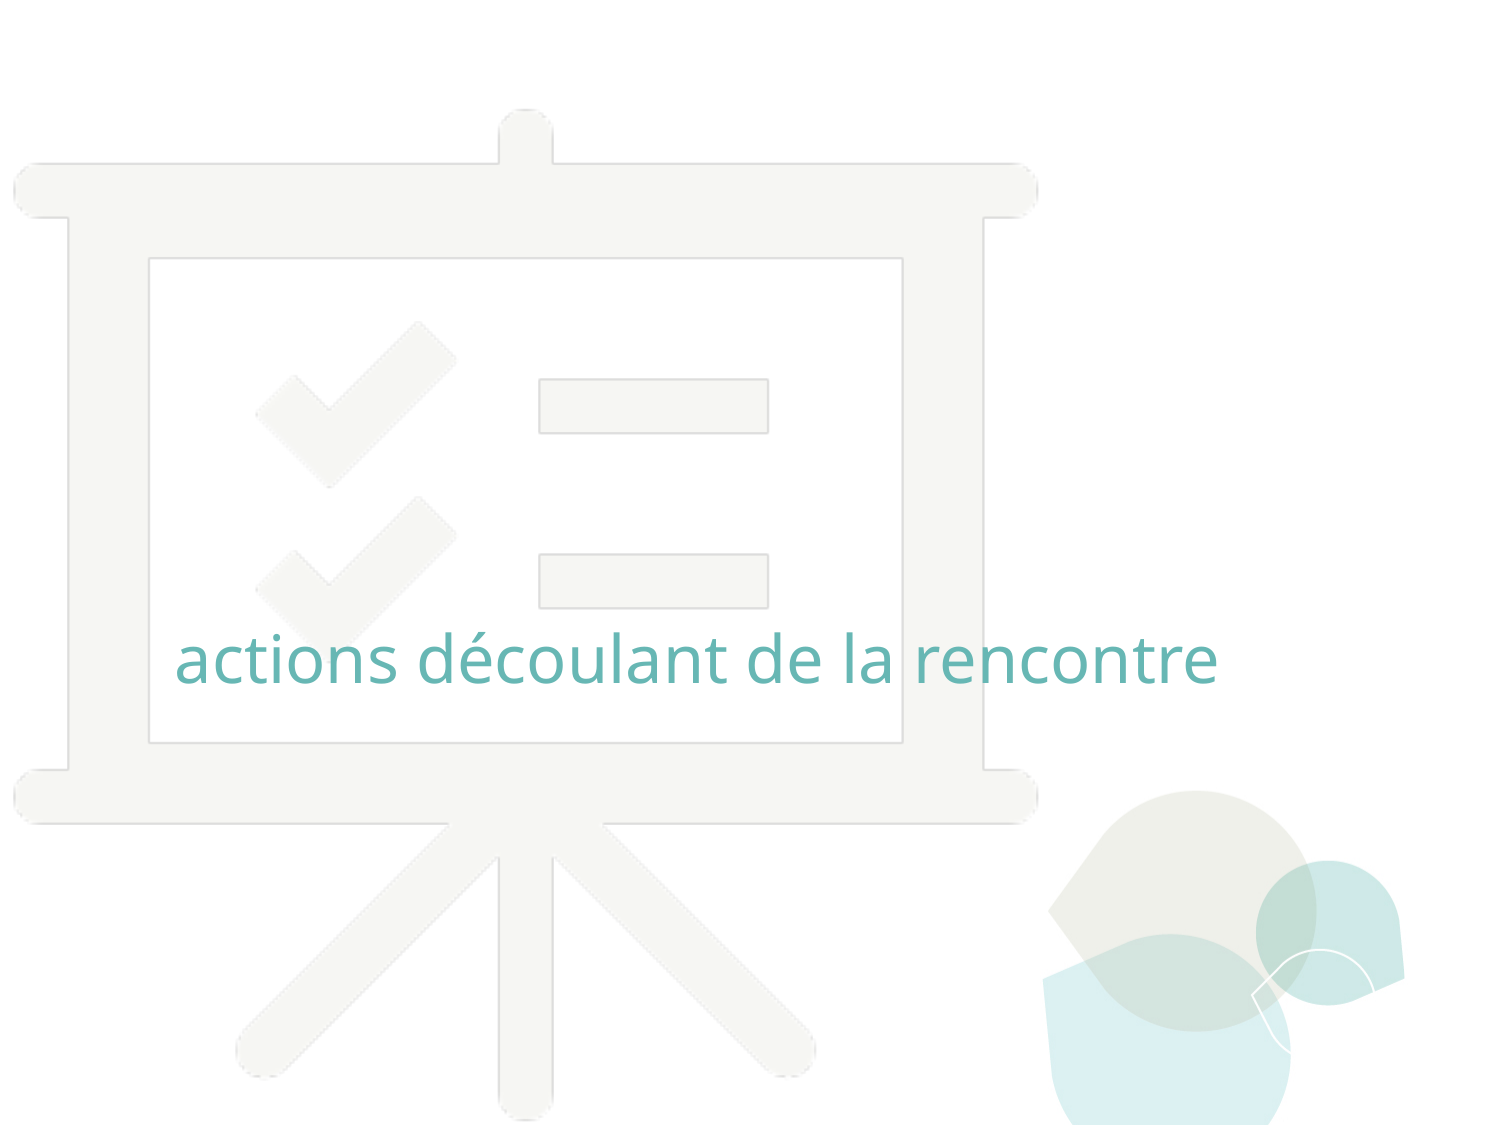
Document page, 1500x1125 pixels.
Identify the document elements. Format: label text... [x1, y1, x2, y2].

title actions découlant de la rencontre [160, 609, 1436, 833]
picture [0, 0, 1500, 1125]
